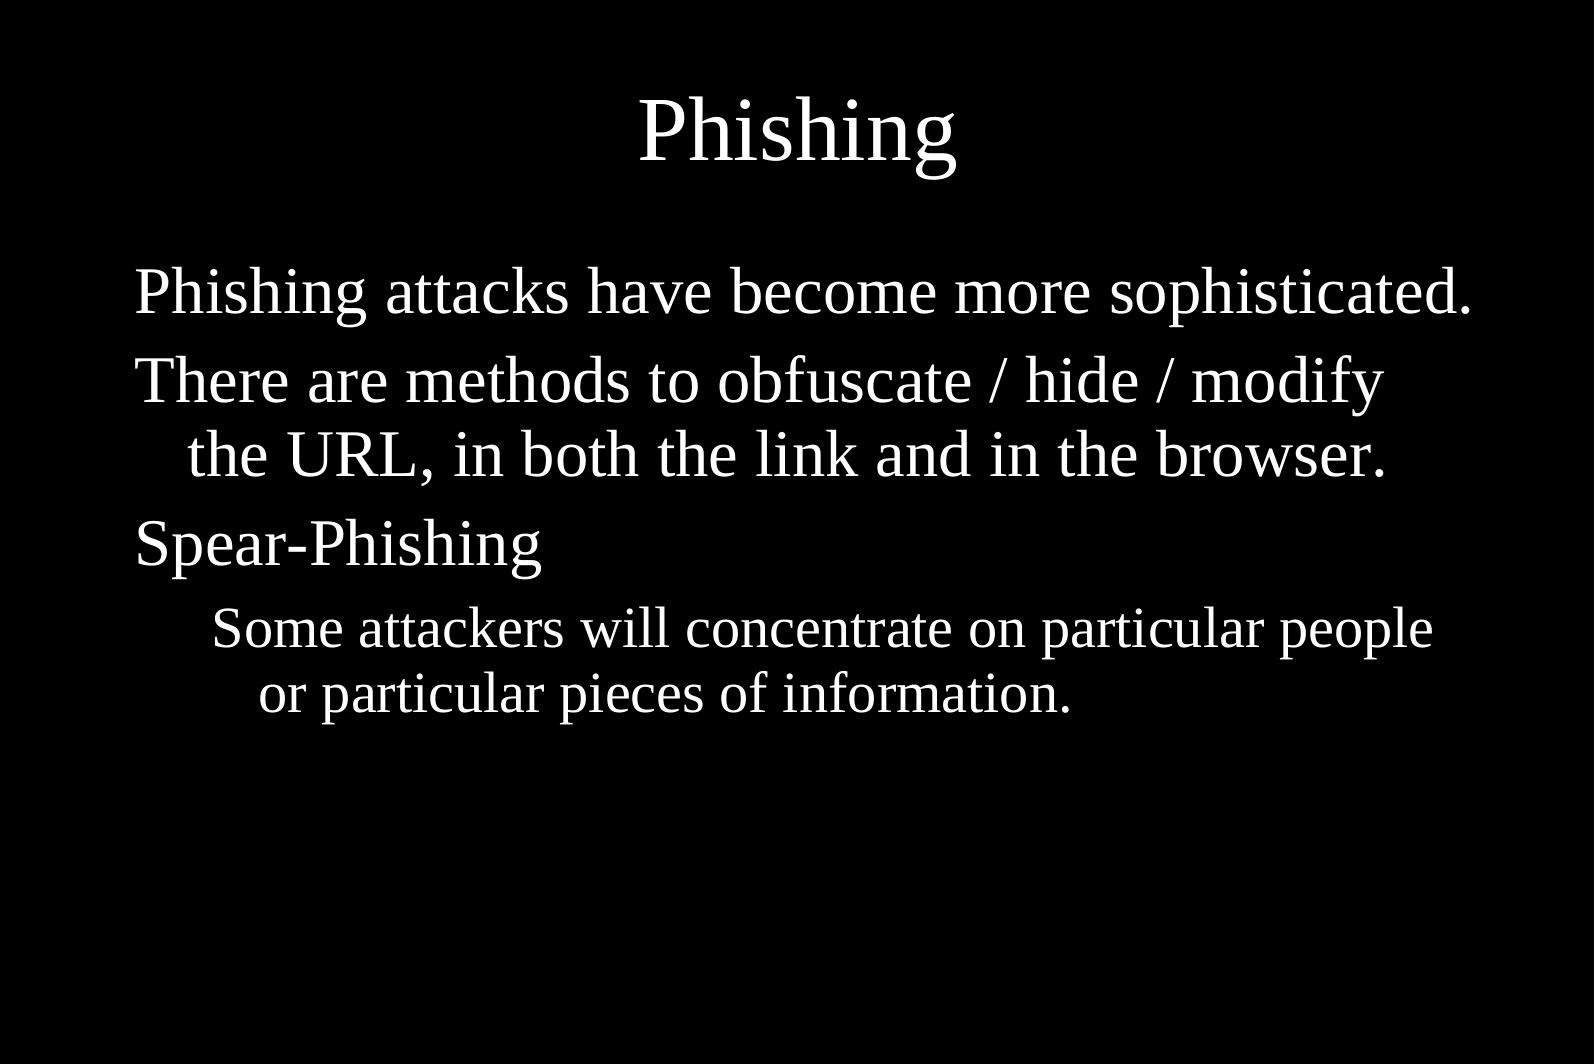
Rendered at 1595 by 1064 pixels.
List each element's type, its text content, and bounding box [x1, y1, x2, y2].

title Phishing [117, 40, 1479, 219]
list Phishing attacks have become more sophisticated. There are methods to obfuscate / hide / modify the URL, in both the link and in the browser. Spear-Phishing Some attackers will concentrate on particular people or particular pieces of information. [117, 254, 1479, 1064]
